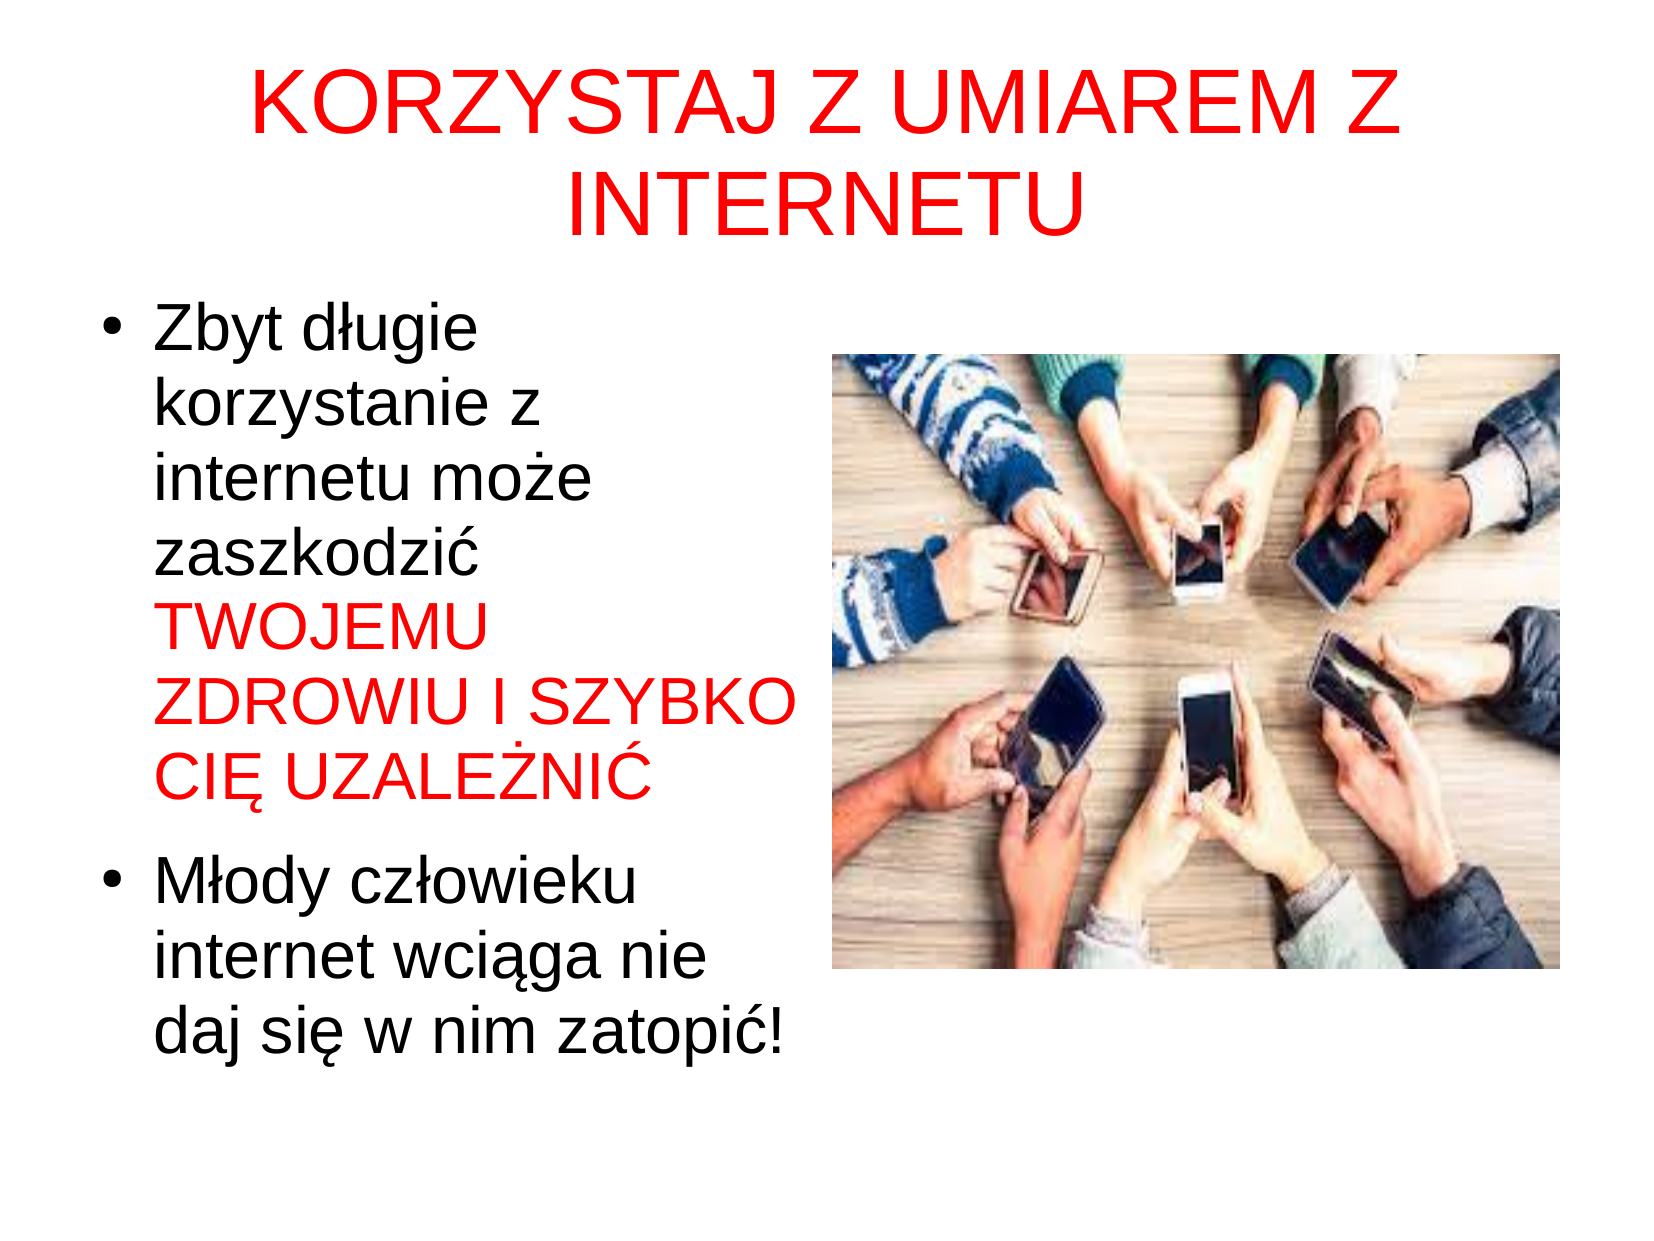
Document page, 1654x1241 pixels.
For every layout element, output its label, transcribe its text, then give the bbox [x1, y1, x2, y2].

picture [832, 354, 1560, 969]
list Zbyt długie korzystanie z internetu może zaszkodzić TWOJEMU ZDROWIU I SZYBKO CIĘ UZALEŻNIĆ Młody człowieku internet wciąga nie daj się w nim zatopić! [82, 290, 809, 1109]
title KORZYSTAJ Z UMIAREM Z INTERNETU [82, 49, 1571, 257]
